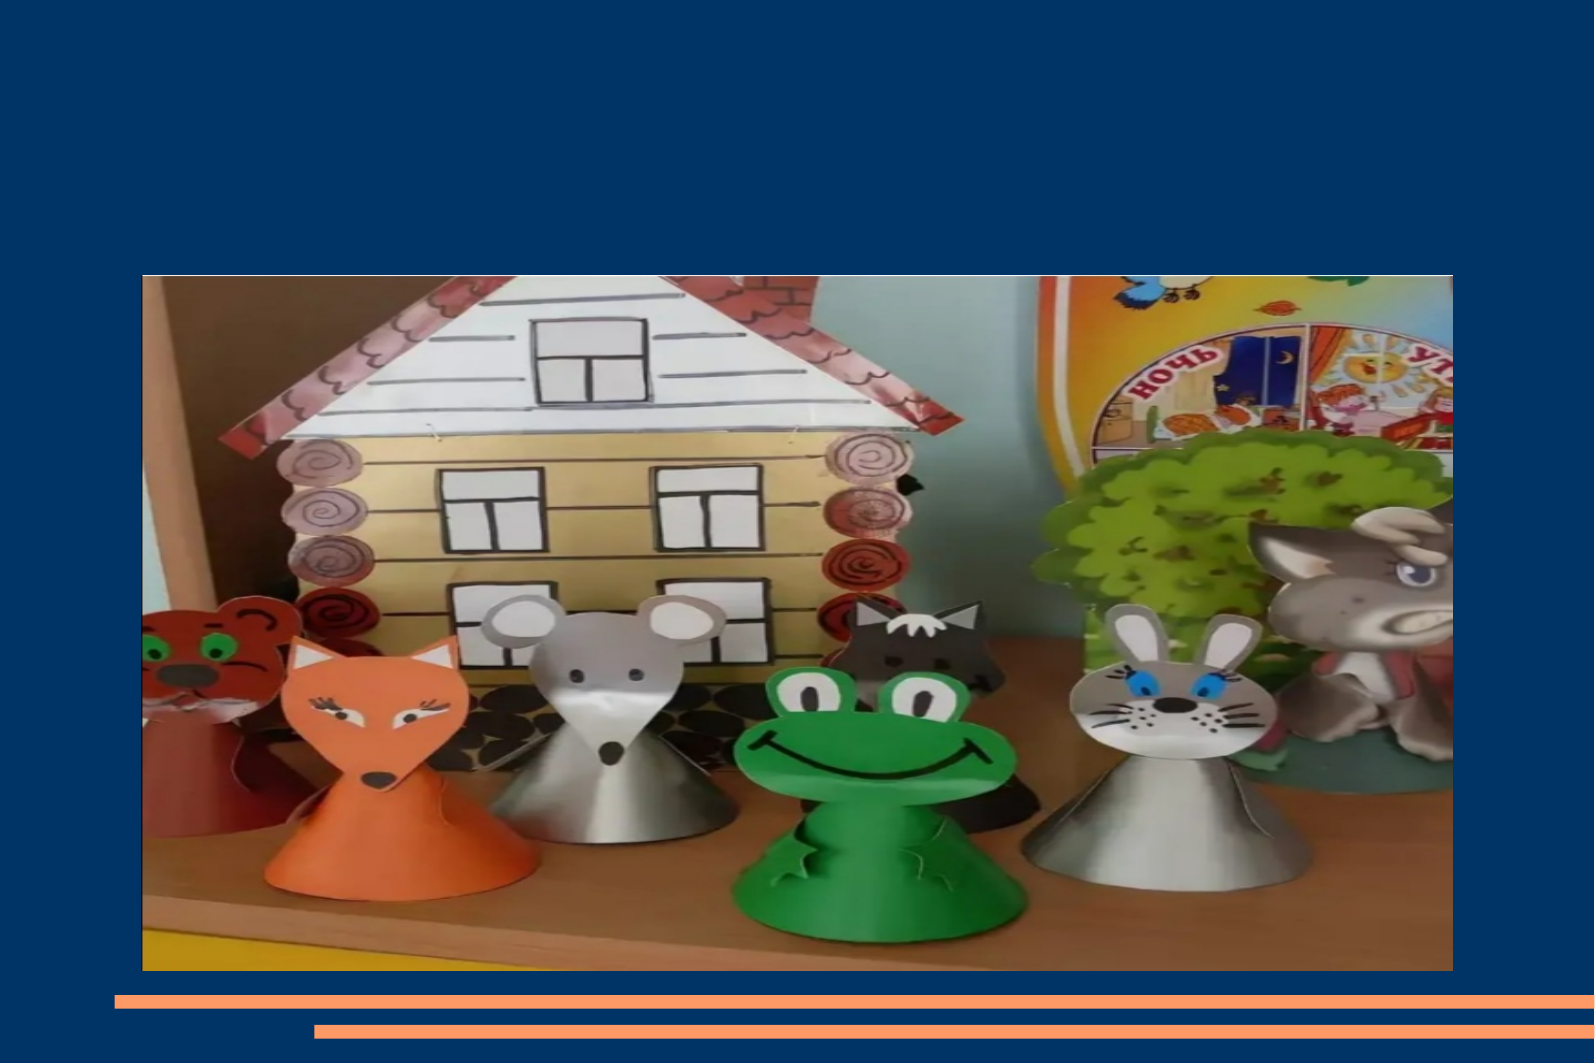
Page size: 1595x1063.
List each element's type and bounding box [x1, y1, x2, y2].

picture [141, 275, 1453, 971]
